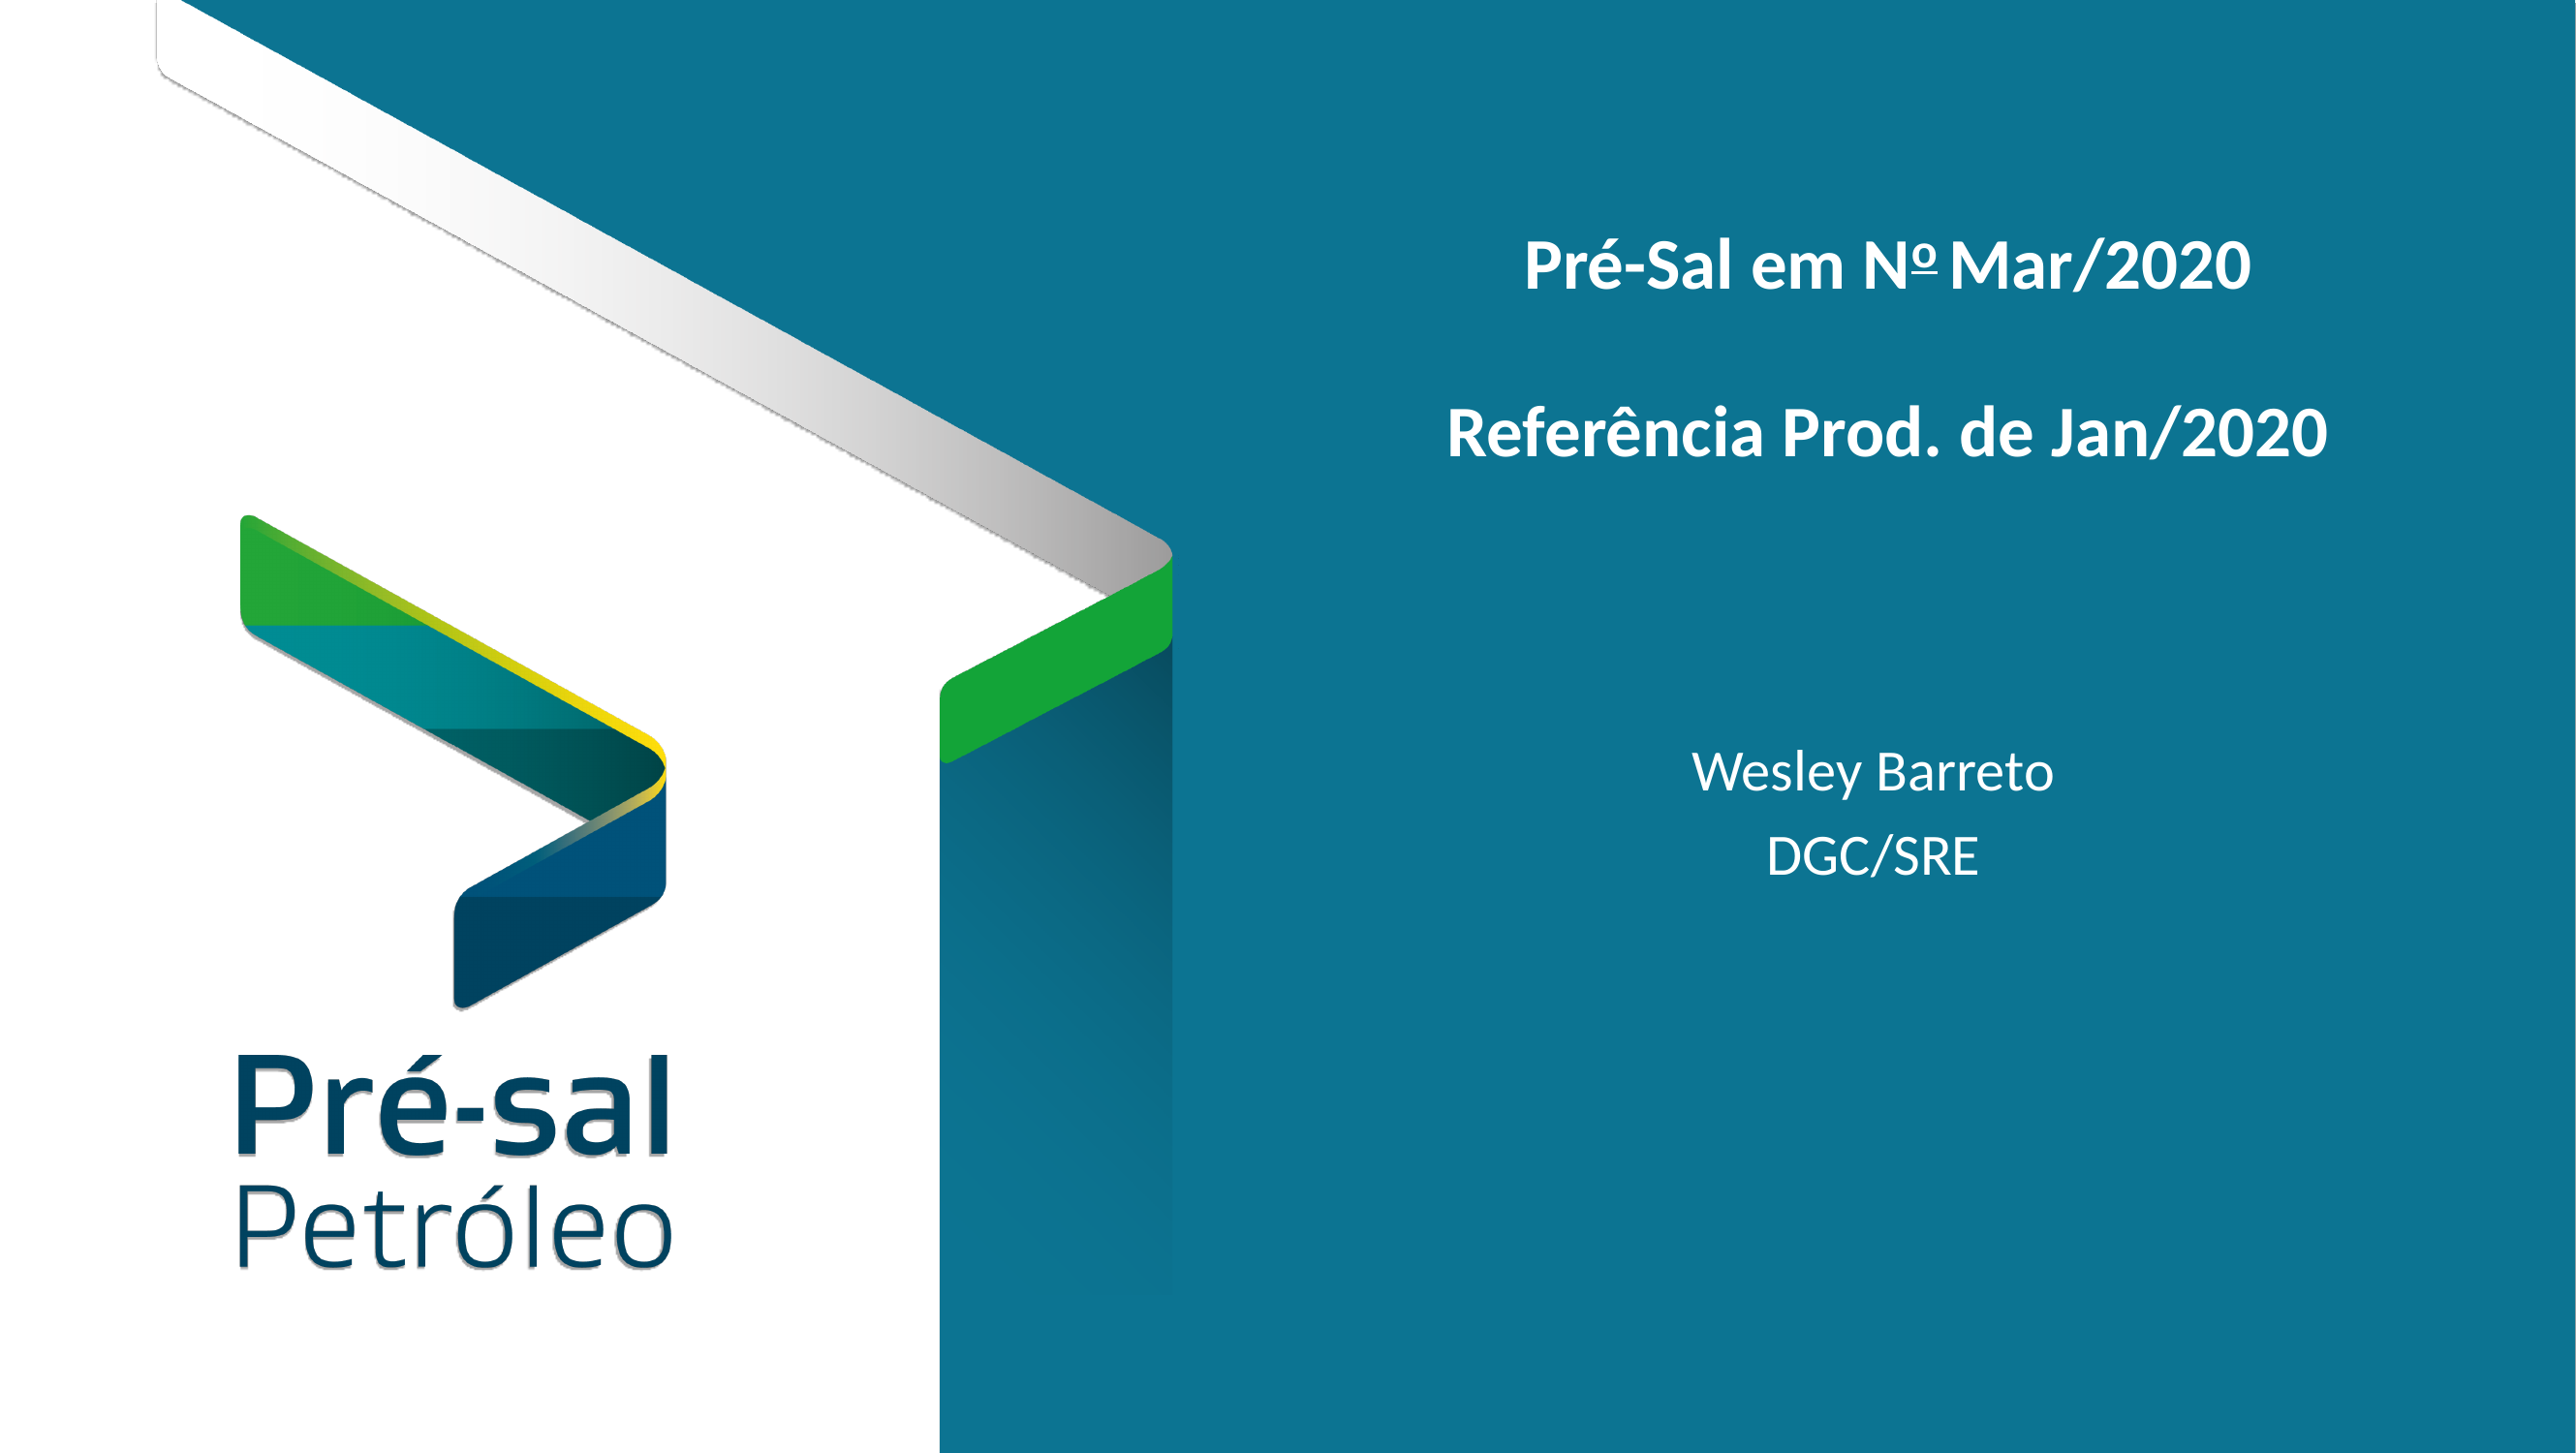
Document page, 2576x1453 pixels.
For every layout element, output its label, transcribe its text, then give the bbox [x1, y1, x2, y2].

text_box Pré-Sal em No Mar/2020 Referência Prod. de Jan/2020 [1282, 195, 2495, 572]
text_box Wesley Barreto DGC/SRE [1344, 685, 2404, 934]
